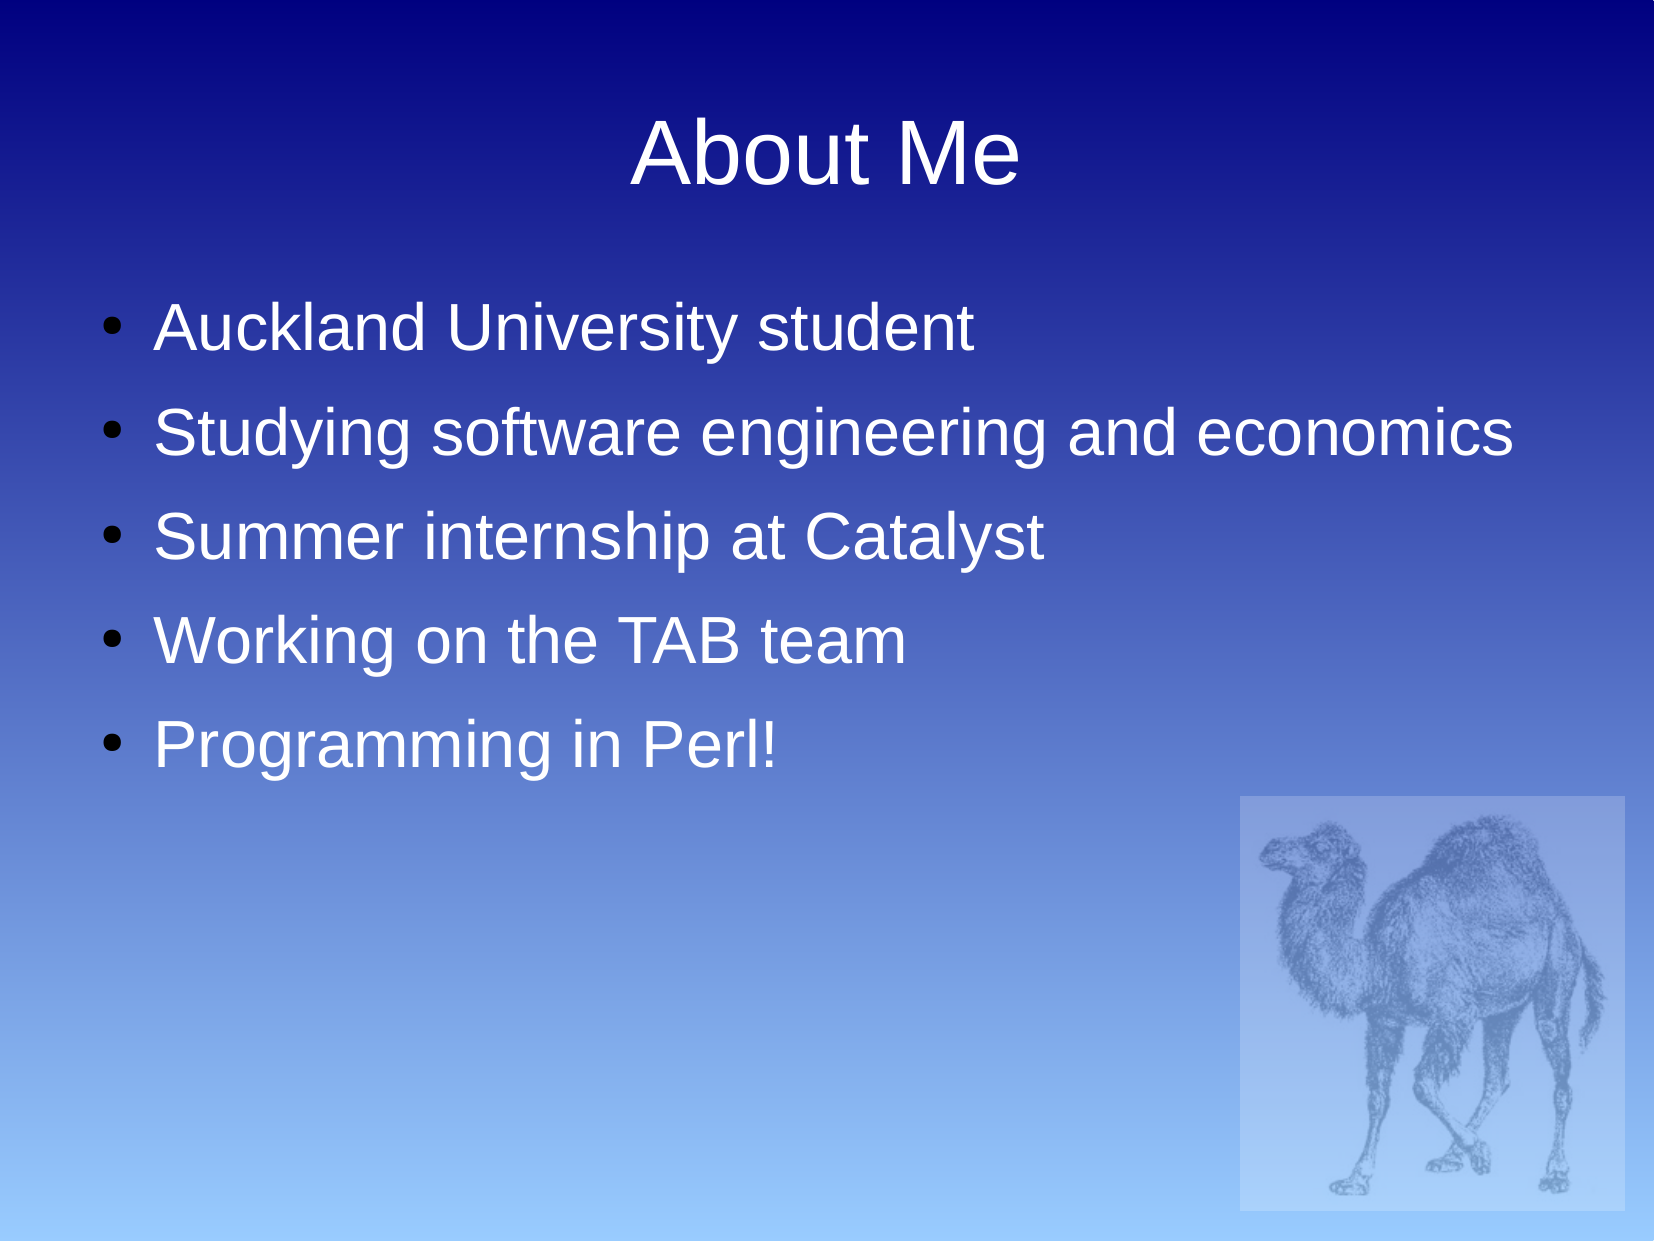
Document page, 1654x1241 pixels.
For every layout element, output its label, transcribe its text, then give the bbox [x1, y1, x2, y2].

list Auckland University student Studying software engineering and economics Summer internship at Catalyst Working on the TAB team Programming in Perl! [82, 290, 1571, 1109]
picture [1240, 796, 1625, 1211]
title About Me [82, 49, 1571, 257]
